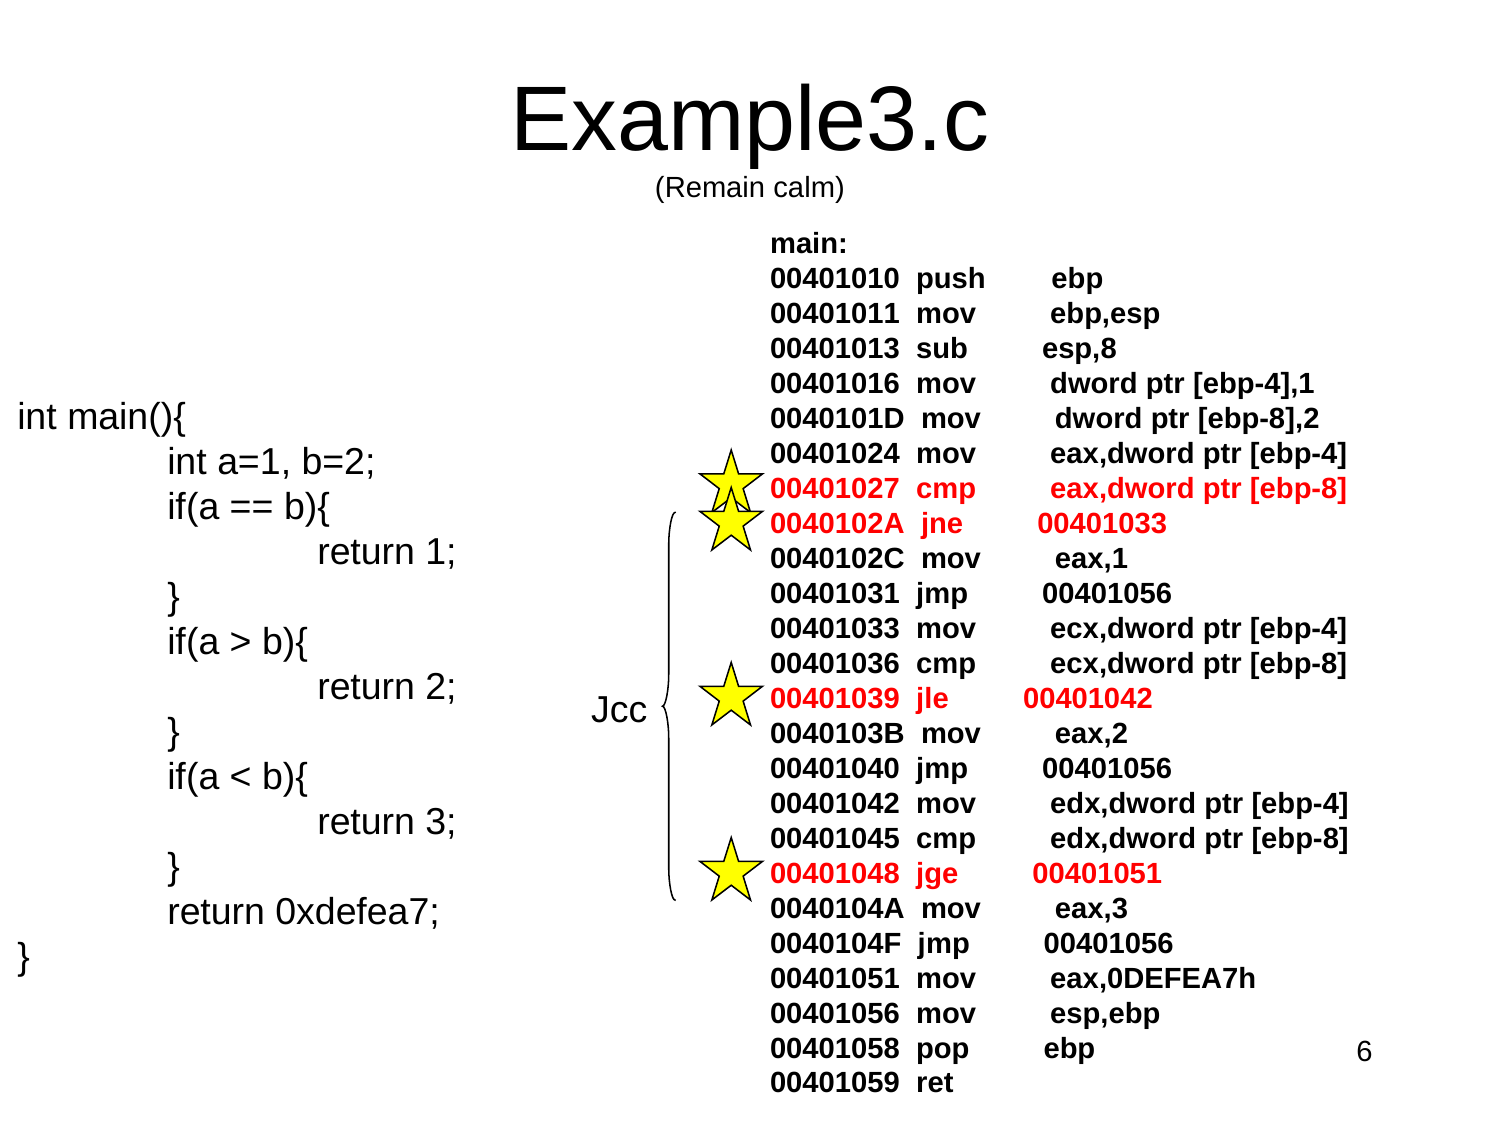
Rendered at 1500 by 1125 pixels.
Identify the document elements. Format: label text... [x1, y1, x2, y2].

text_box [699, 837, 763, 901]
title Example3.c (Remain calm) [112, 37, 1388, 225]
text_box main: 00401010 push ebp 00401011 mov ebp,esp 00401013 sub esp,8 00401016 mov dword ptr [ebp-4],1 0040101D mov dword ptr [ebp-8],2 00401024 mov eax,dword ptr [ebp-4] 00401027 cmp eax,dword ptr [ebp-8] 0040102A jne 00401033 0040102C mov eax,1 00401031 jmp 00401056 00401033 mov ecx,dword ptr [ebp-4] 00401036 cmp ecx,dword ptr [ebp-8] 00401039 jle 00401042 0040103B mov eax,2 00401040 jmp 00401056 00401042 mov edx,dword ptr [ebp-4] 00401045 cmp edx,dword ptr [ebp-8] 00401048 jge 00401051 0040104A mov eax,3 0040104F jmp 00401056 00401051 mov eax,0DEFEA7h 00401056 mov esp,ebp 00401058 pop ebp 00401059 ret [755, 217, 1365, 1107]
text_box Jcc [576, 677, 663, 738]
text_box [699, 450, 763, 550]
text_box int main(){ int a=1, b=2; if(a == b){ return 1; } if(a > b){ return 2; } if(a < b){ return 3; } return 0xdefea7; } [2, 383, 472, 985]
text_box <number> [1365, 1025, 1388, 1101]
text_box [699, 662, 763, 725]
